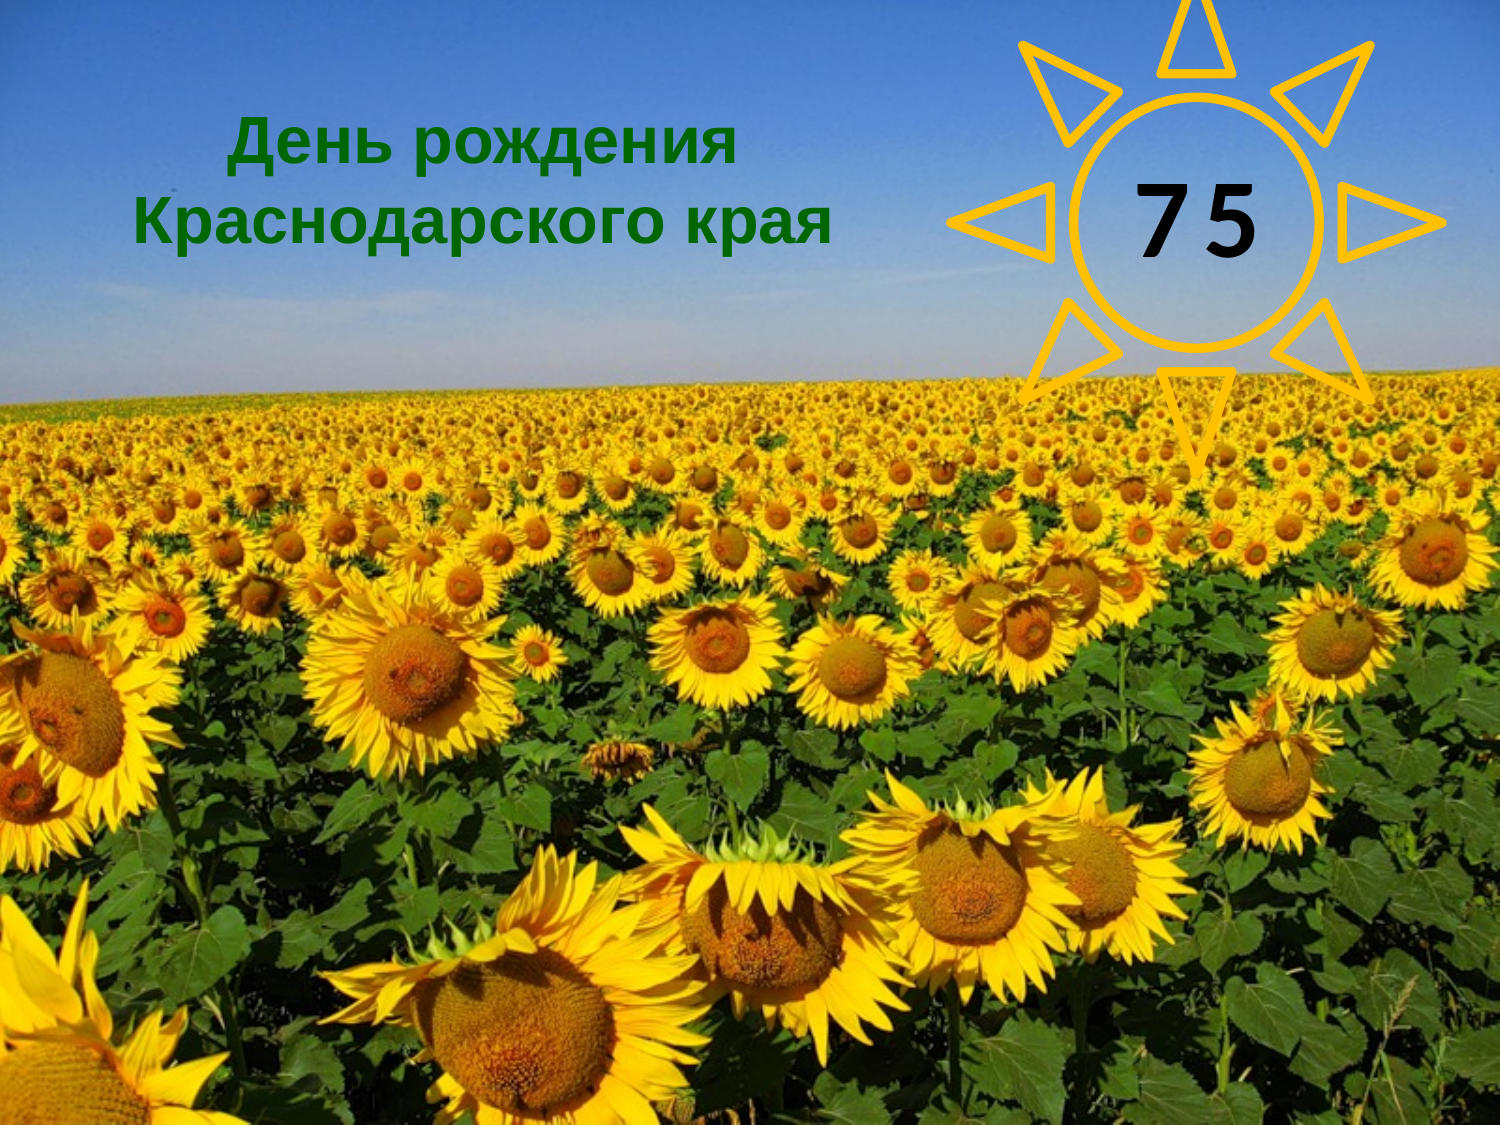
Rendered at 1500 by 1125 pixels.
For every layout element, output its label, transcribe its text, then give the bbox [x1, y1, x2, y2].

picture [1168, 0, 1224, 69]
text_box 7 [1118, 137, 1188, 288]
text_box День рождения Краснодарского края [64, 89, 904, 265]
picture [0, 0, 1500, 1125]
text_box 5 [1188, 137, 1277, 288]
